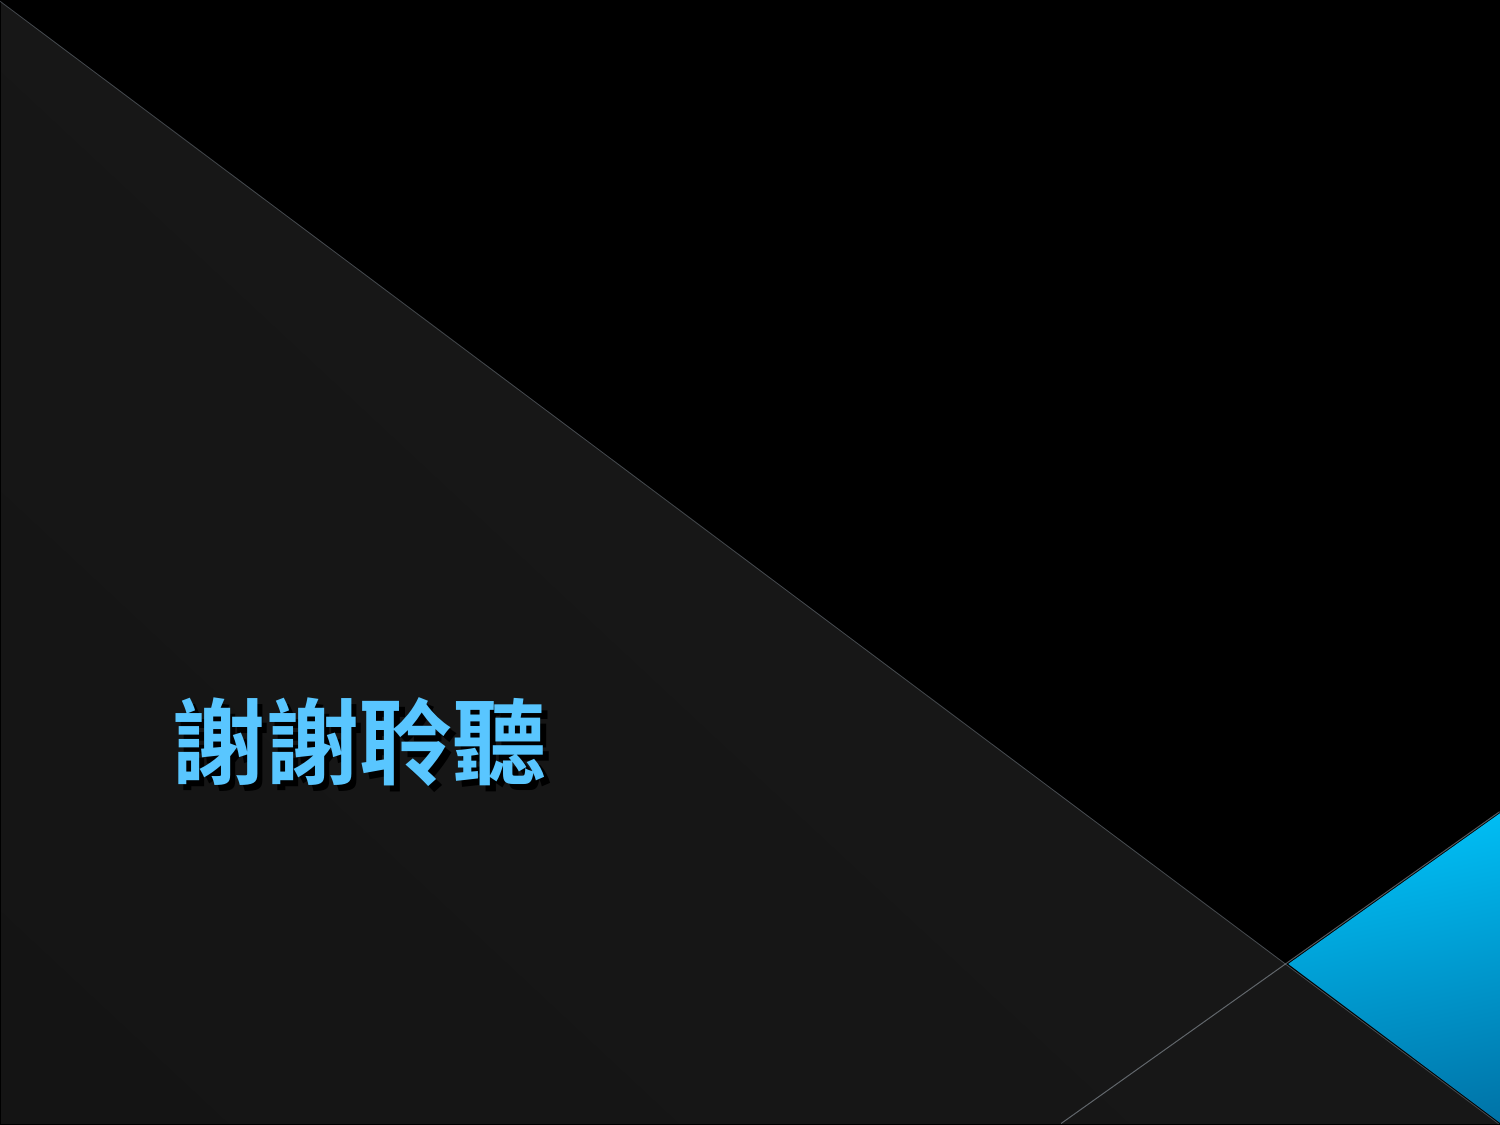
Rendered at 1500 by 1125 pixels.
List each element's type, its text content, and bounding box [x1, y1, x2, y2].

title 謝謝聆聽 [76, 562, 1400, 804]
